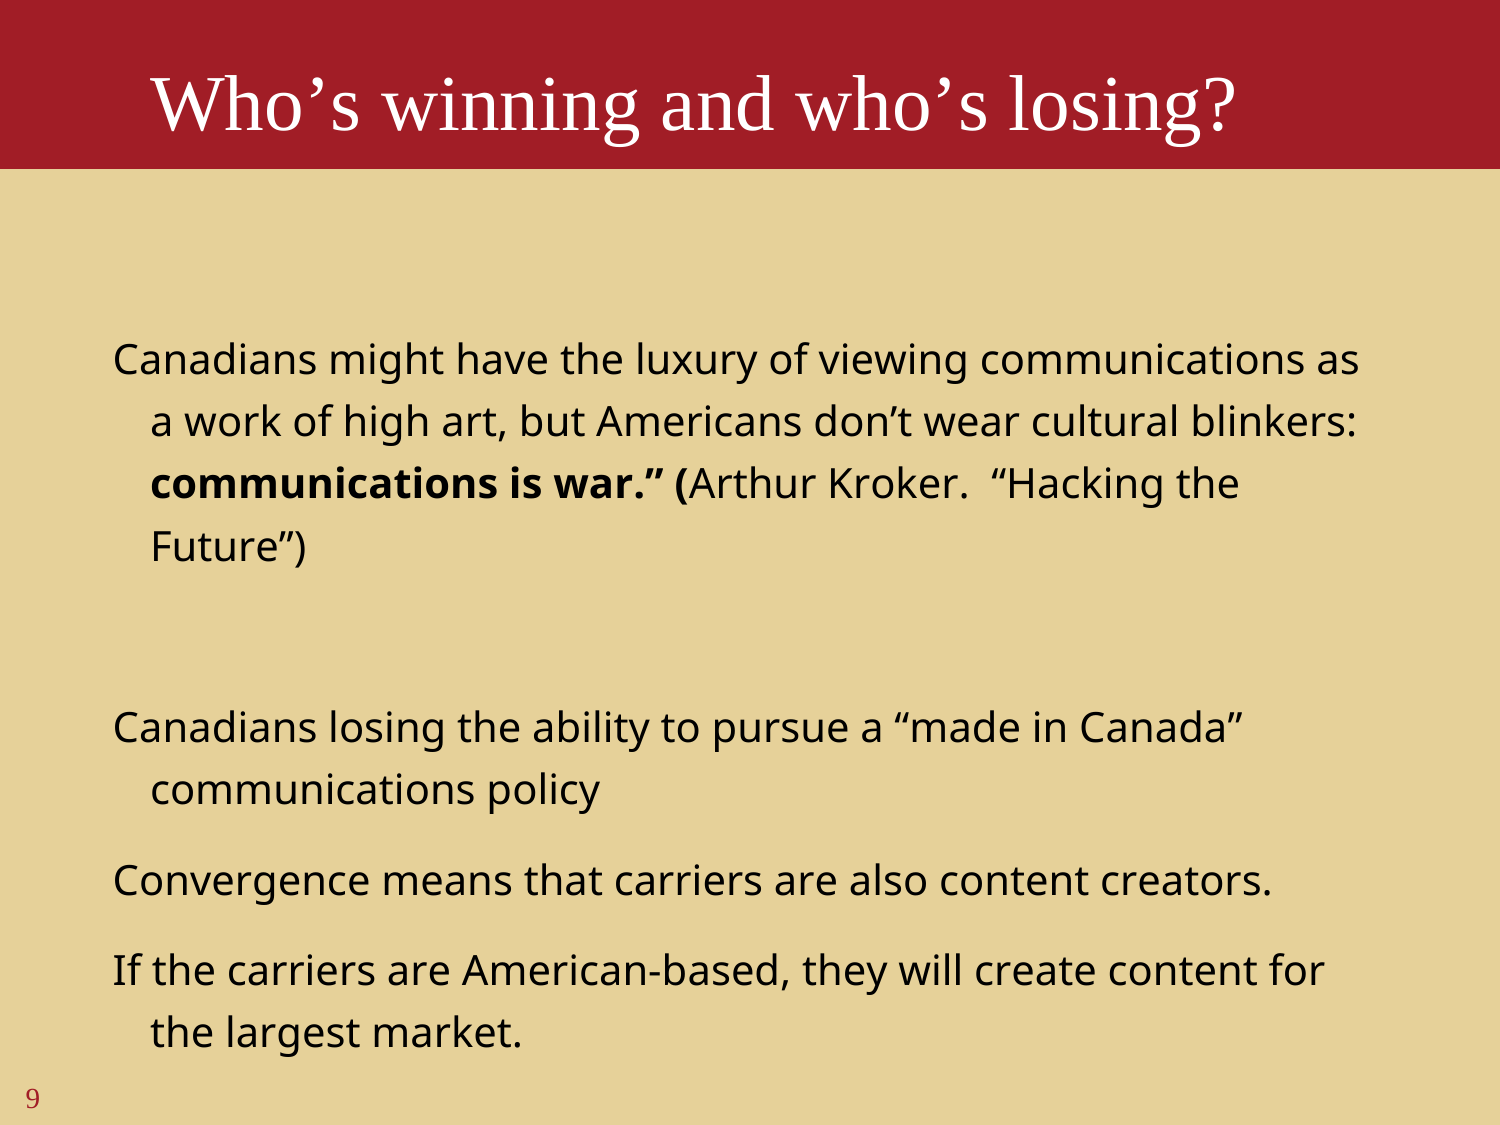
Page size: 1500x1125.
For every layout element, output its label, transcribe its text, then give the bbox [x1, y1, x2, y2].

list Canadians might have the luxury of viewing communications as a work of high art, but Americans don’t wear cultural blinkers: communications is war.” (Arthur Kroker. “Hacking the Future”) Canadians losing the ability to pursue a “made in Canada” communications policy Convergence means that carriers are also content creators. If the carriers are American-based, they will create content for the largest market. [112, 324, 1438, 1071]
title Who’s winning and who’s losing? [0, 0, 1500, 169]
